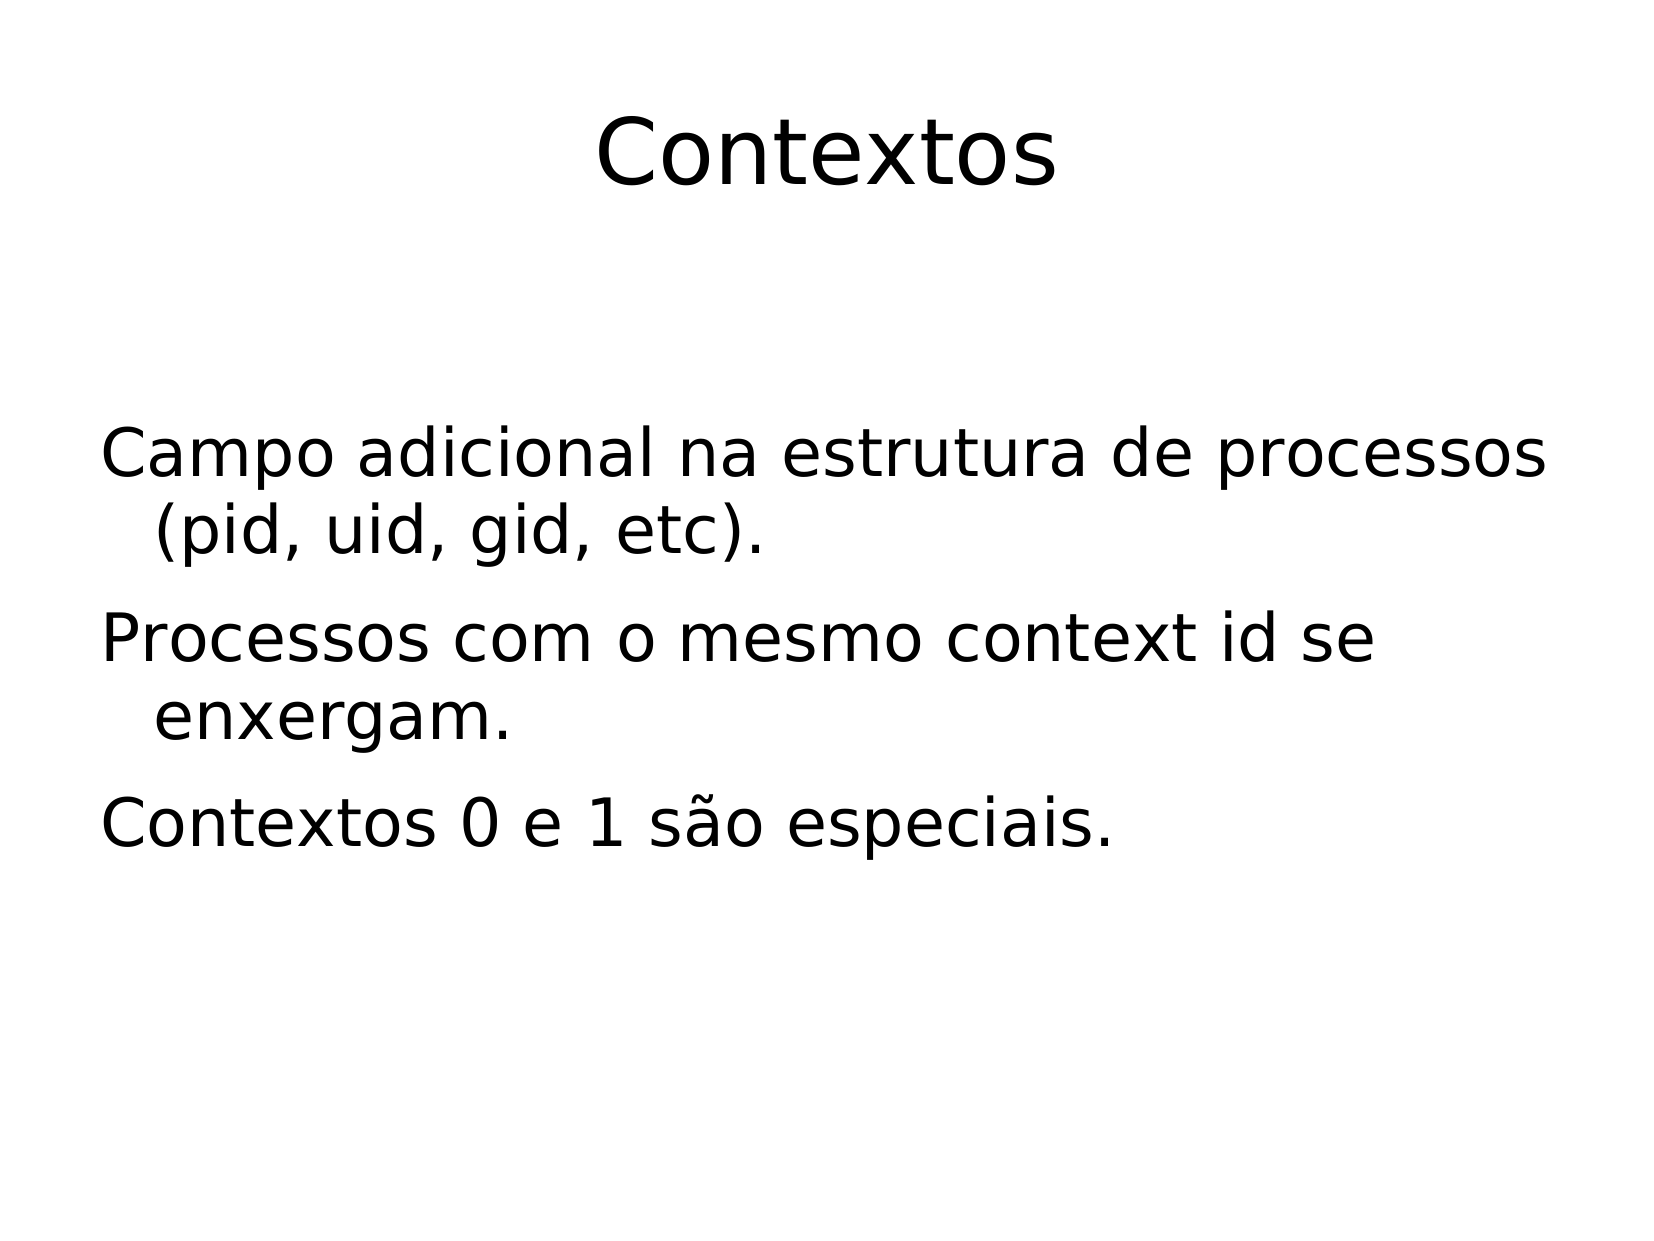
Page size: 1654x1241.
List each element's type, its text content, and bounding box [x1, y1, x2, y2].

title Contextos [82, 49, 1571, 257]
list Campo adicional na estrutura de processos (pid, uid, gid, etc). Processos com o mesmo context id se enxergam. Contextos 0 e 1 são especiais. [82, 414, 1571, 892]
